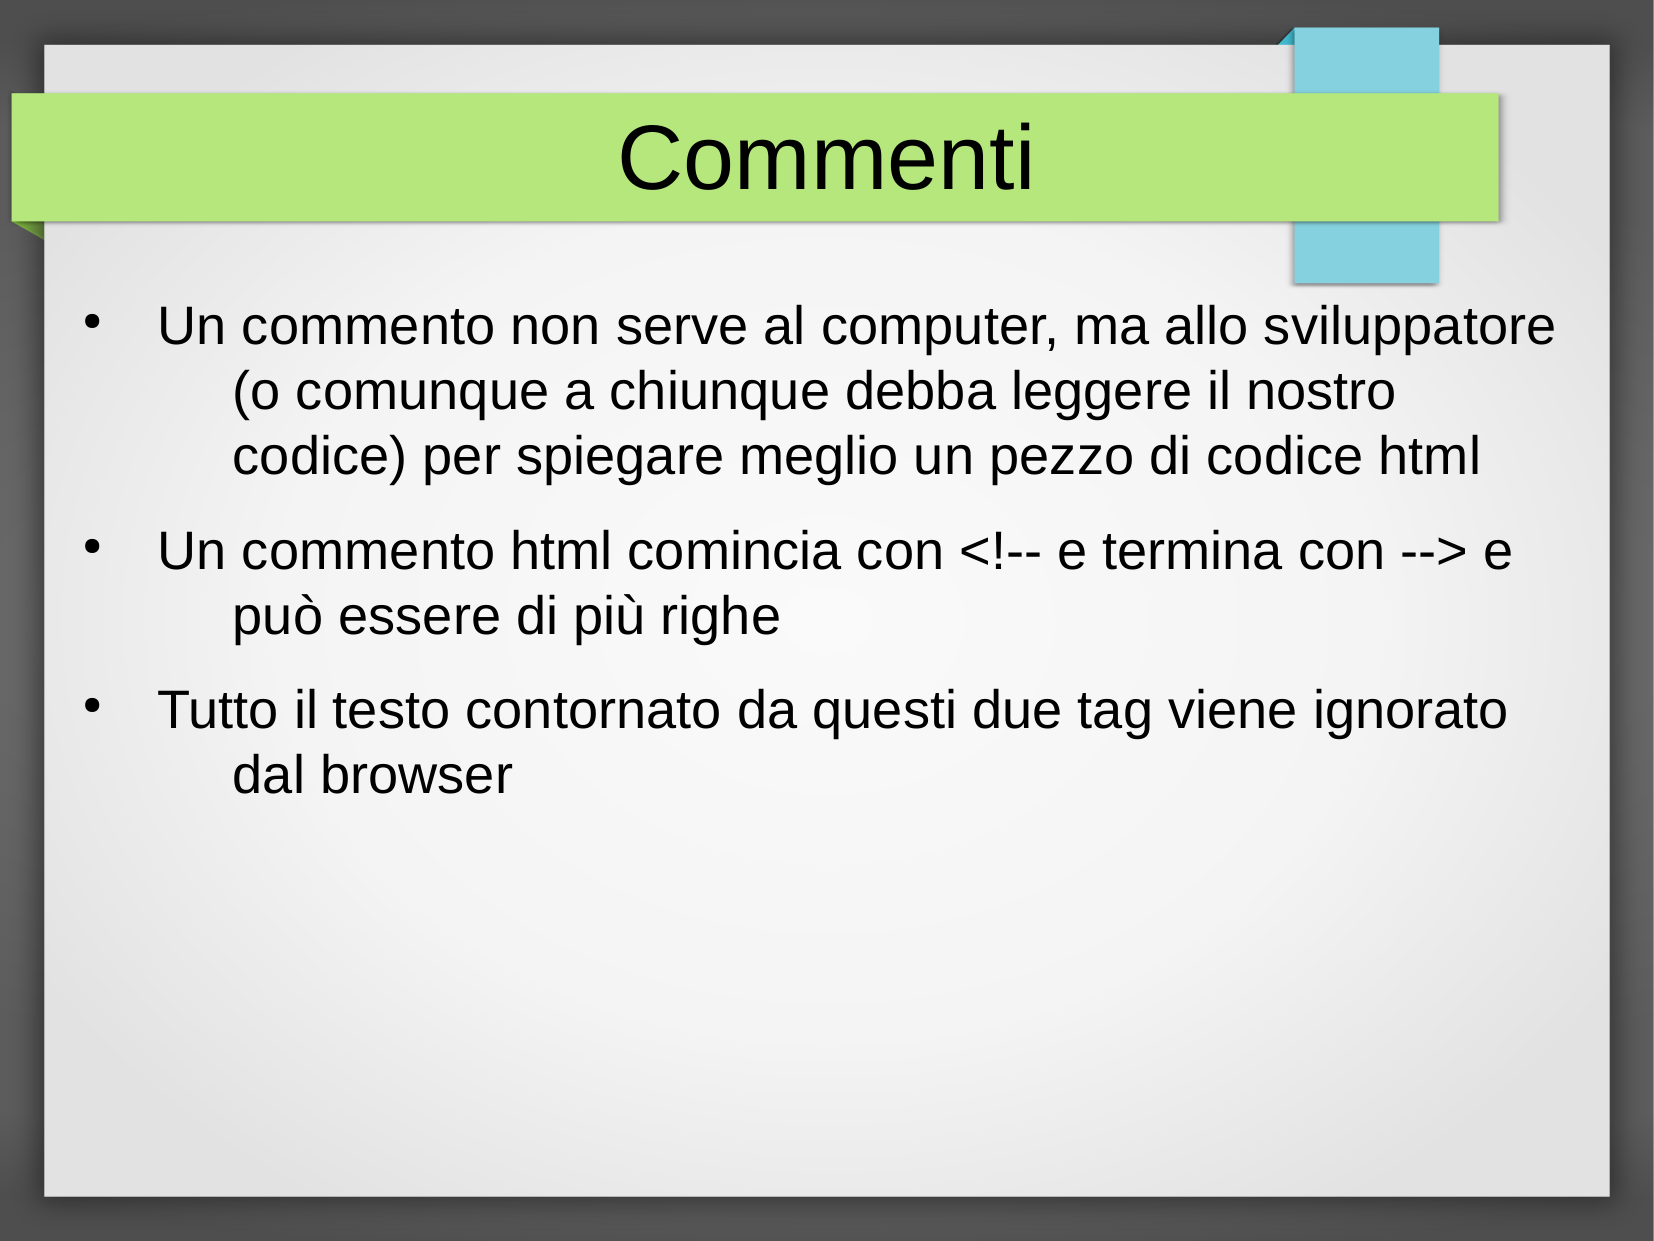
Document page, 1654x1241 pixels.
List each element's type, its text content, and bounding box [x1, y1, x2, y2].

picture [0, 0, 1654, 1241]
title Commenti [82, 49, 1571, 257]
list Un commento non serve al computer, ma allo sviluppatore (o comunque a chiunque debba leggere il nostro codice) per spiegare meglio un pezzo di codice html Un commento html comincia con <!-- e termina con --> e può essere di più righe Tutto il testo contornato da questi due tag viene ignorato dal browser [82, 290, 1571, 1010]
